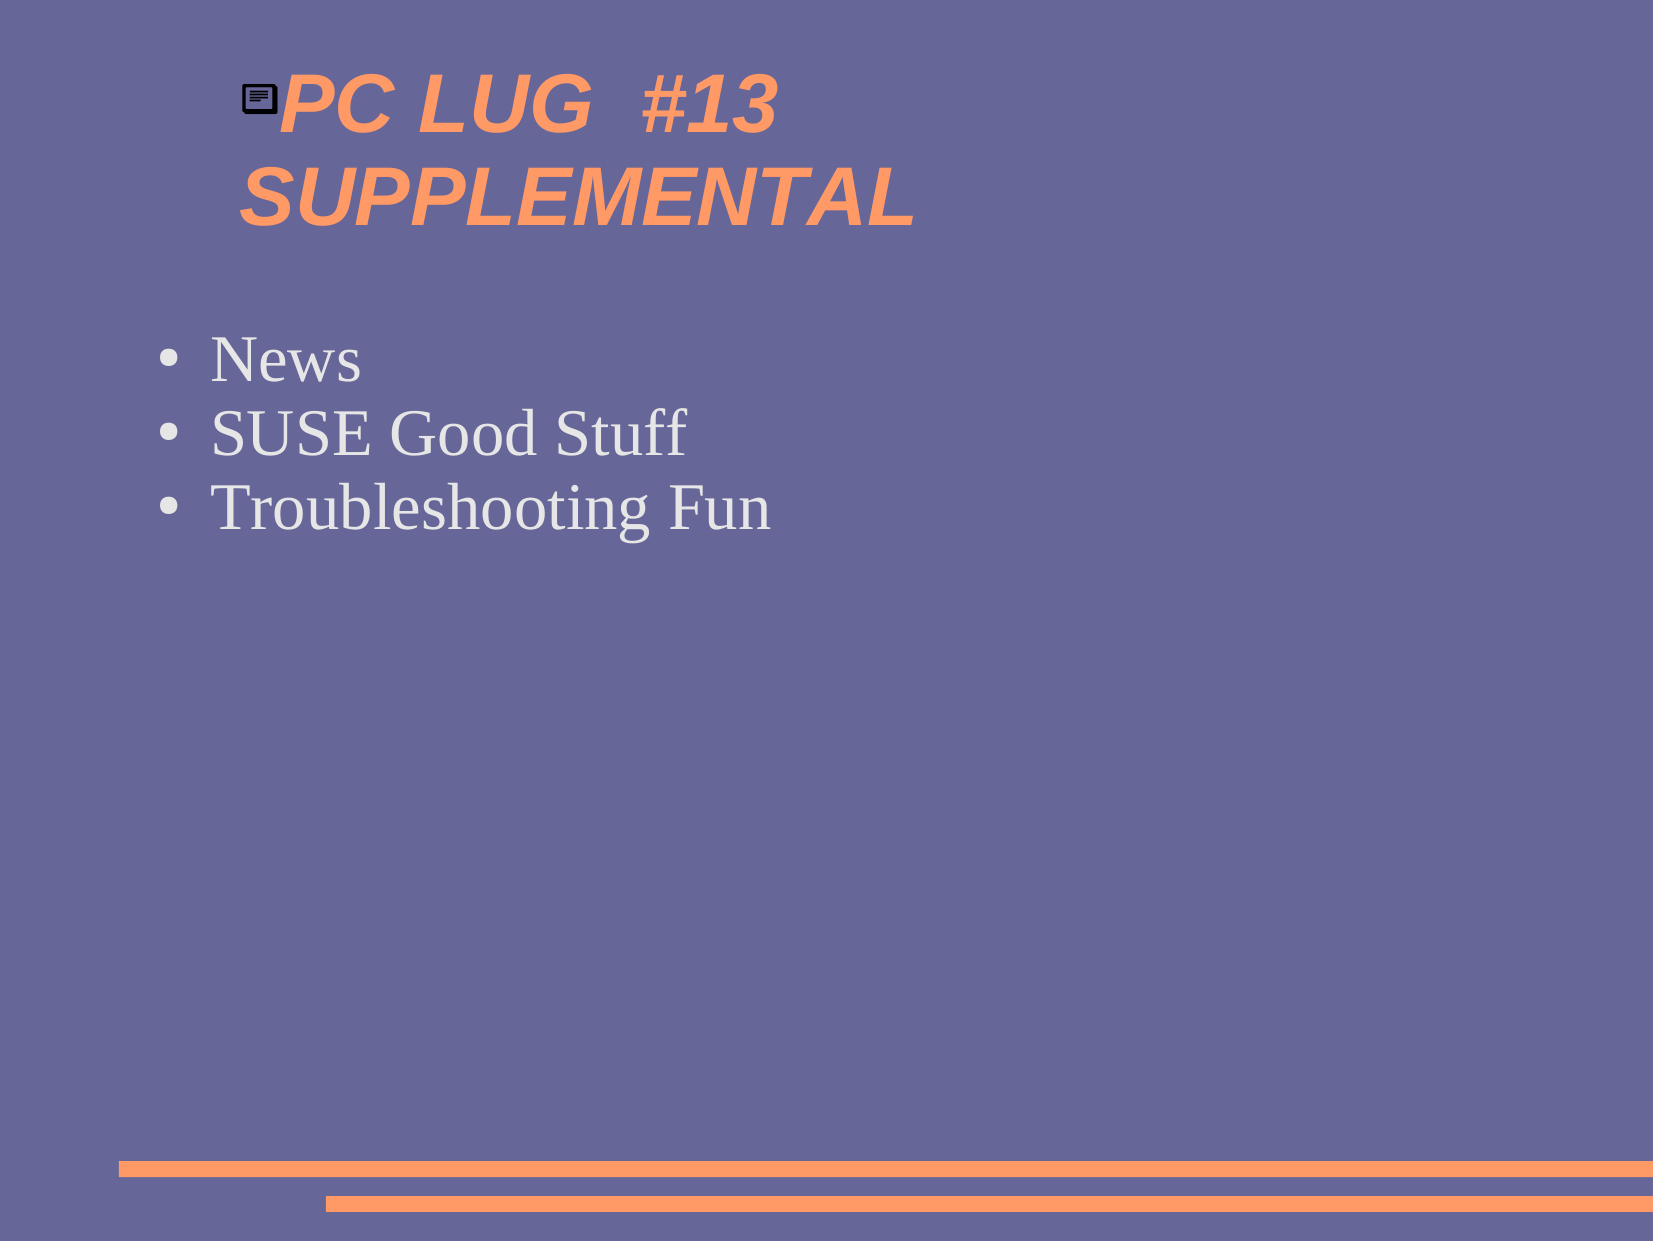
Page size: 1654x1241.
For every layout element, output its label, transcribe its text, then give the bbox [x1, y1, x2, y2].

title PC LUG #13 SUPPLEMENTAL [121, 46, 1534, 254]
list News SUSE Good Stuff Troubleshooting Fun [121, 322, 1561, 1133]
